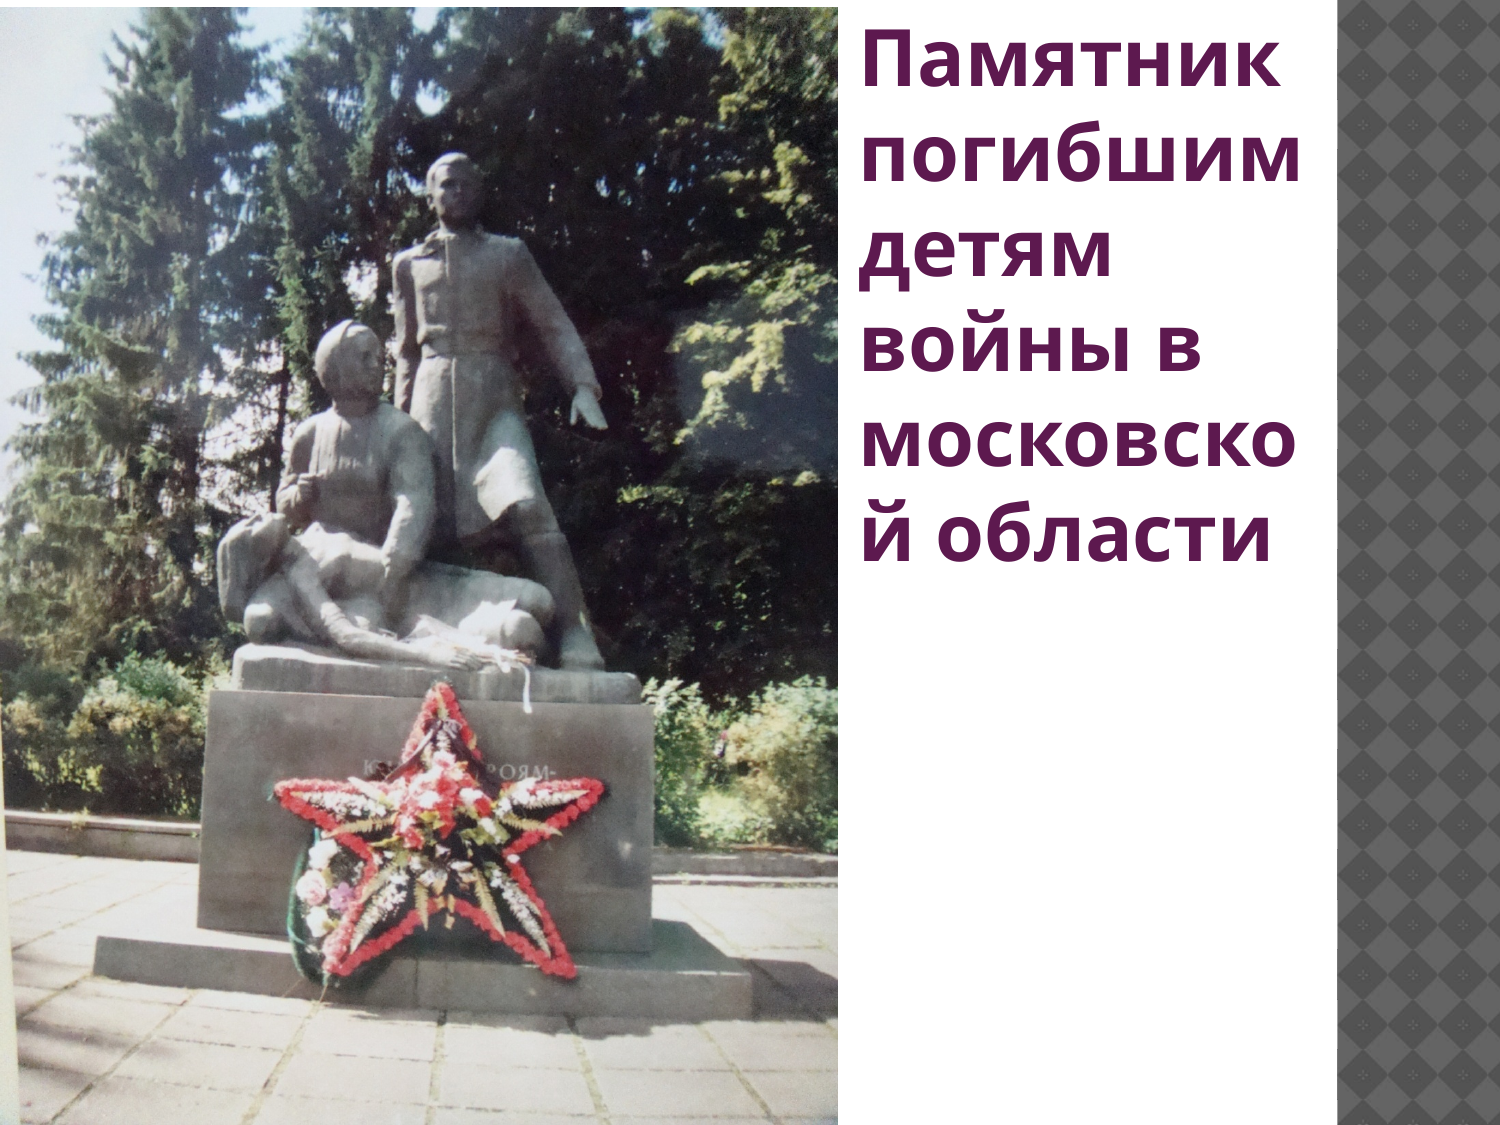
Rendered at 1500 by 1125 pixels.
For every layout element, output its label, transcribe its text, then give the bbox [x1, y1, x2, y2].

title Памятник погибшим детям войны в московской области [843, 0, 1336, 551]
picture [0, 7, 838, 1125]
